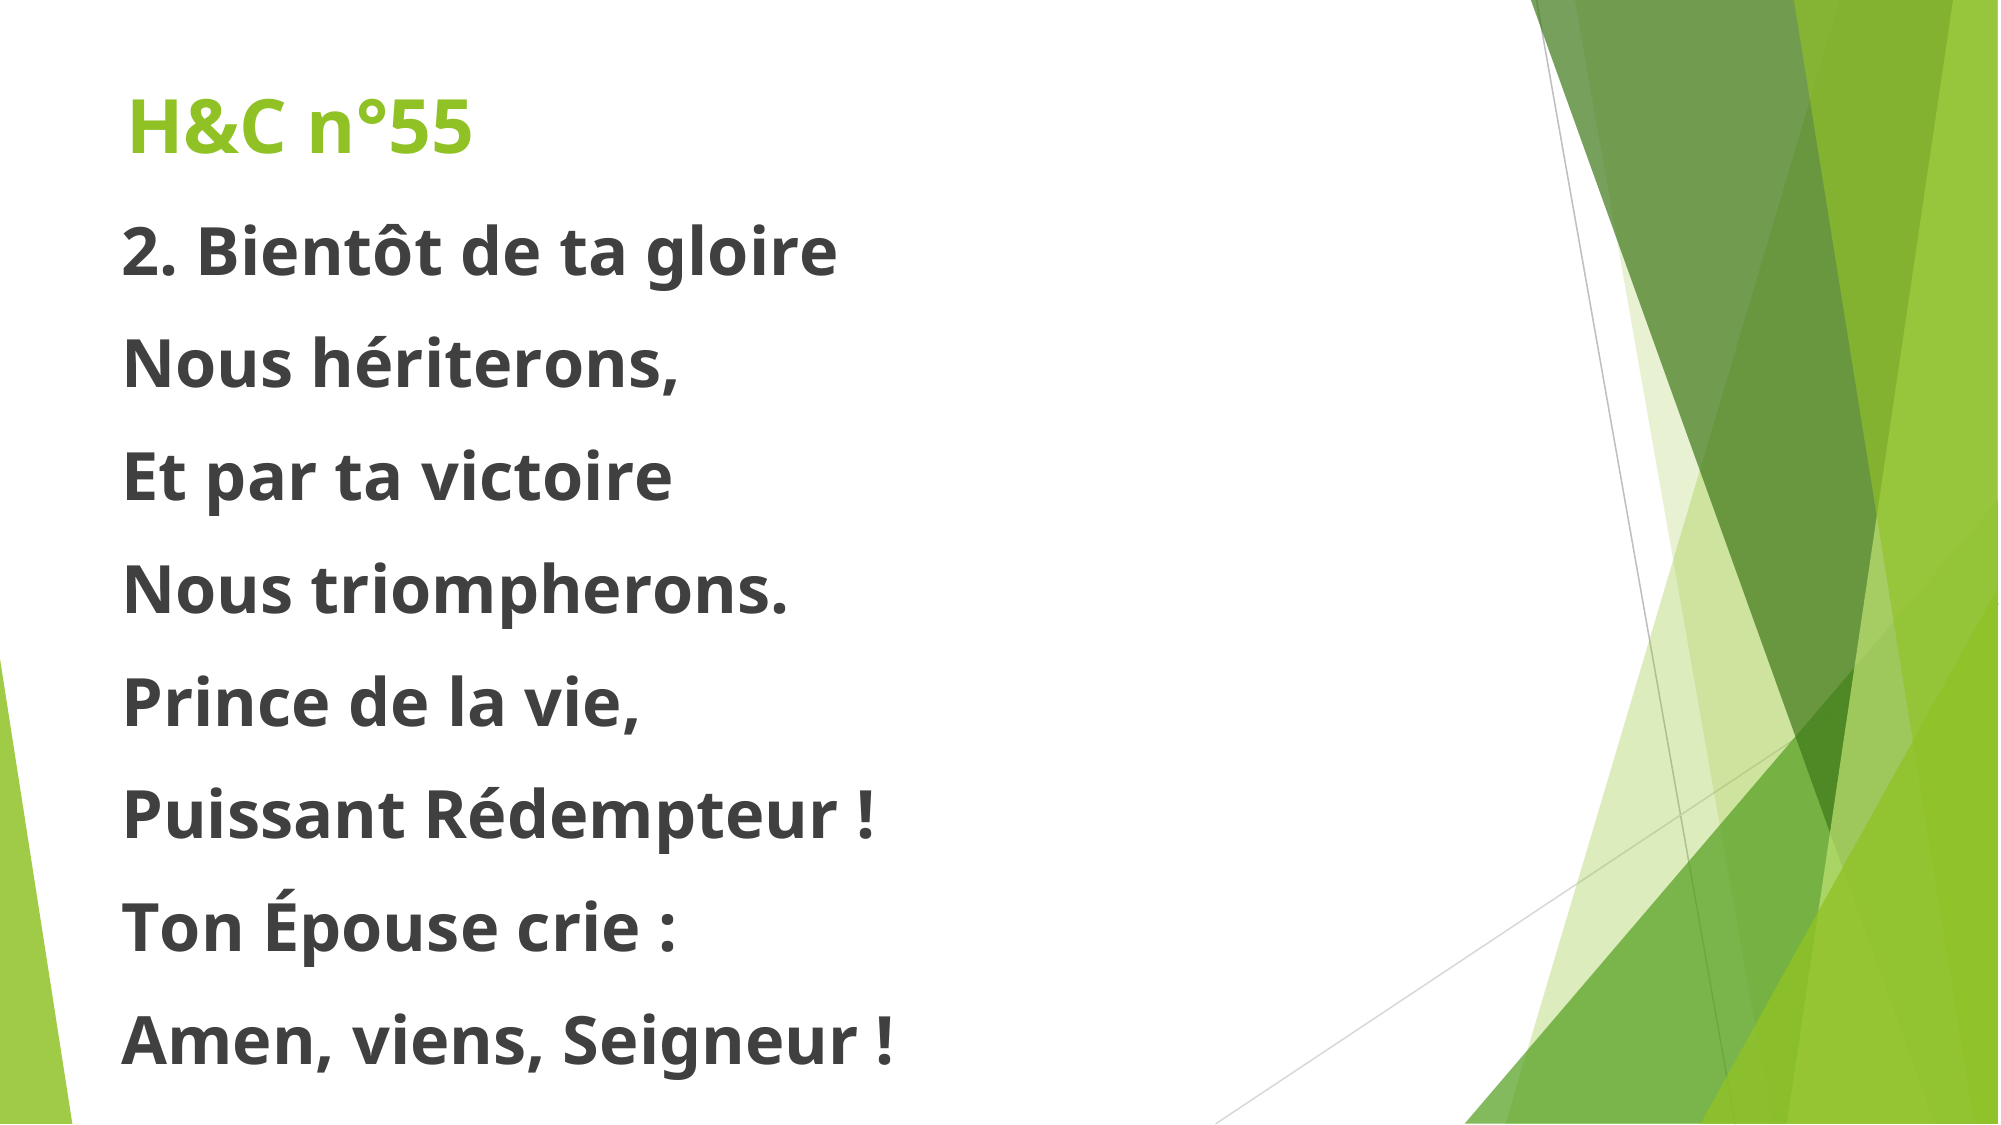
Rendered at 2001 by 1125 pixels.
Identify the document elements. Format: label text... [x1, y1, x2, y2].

text_box 2. Bientôt de ta gloire Nous hériterons, Et par ta victoire Nous triompherons. Prince de la vie, Puissant Rédempteur ! Ton Épouse crie : Amen, viens, Seigneur ! [106, 188, 1961, 1074]
text_box H&C n°55 [111, 70, 1522, 178]
